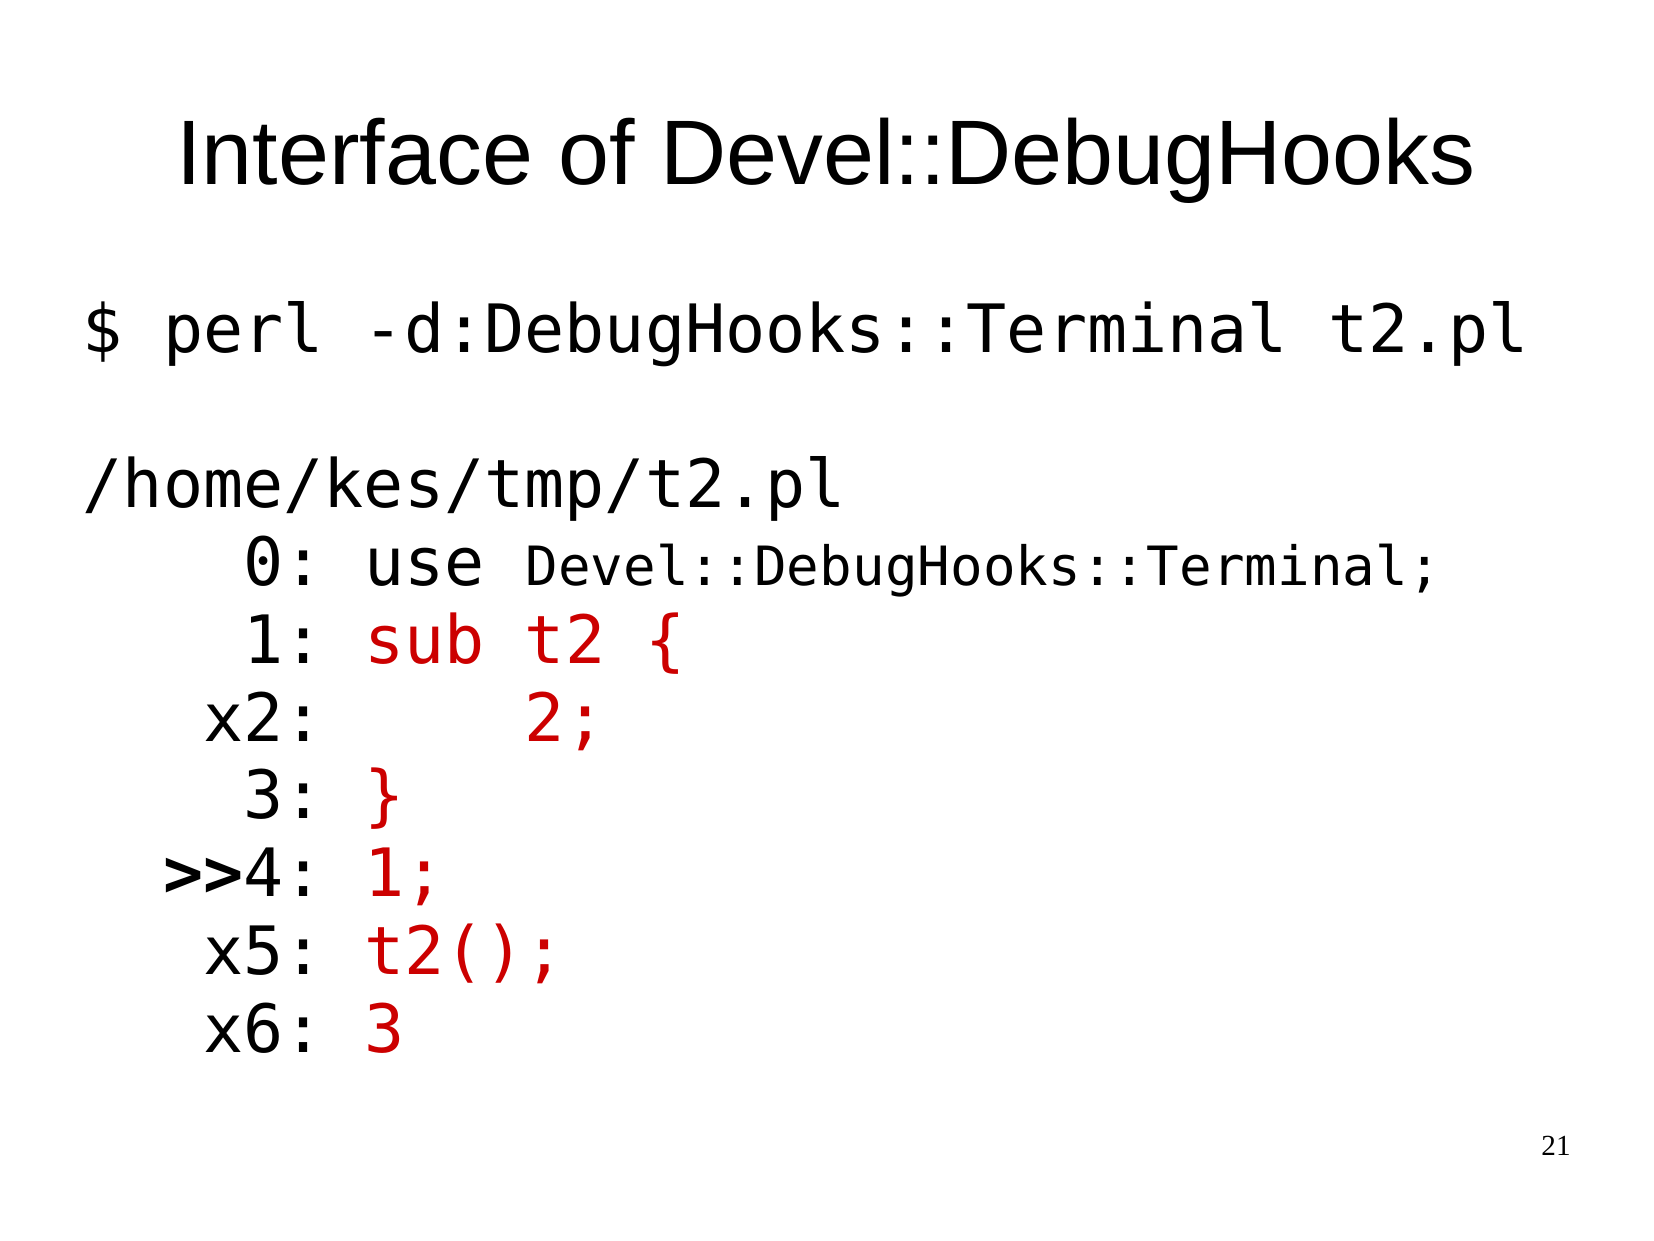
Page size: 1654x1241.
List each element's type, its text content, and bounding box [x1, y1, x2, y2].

title Interface of Devel::DebugHooks [82, 49, 1571, 257]
subtitle $ perl -d:DebugHooks::Terminal t2.pl /home/kes/tmp/t2.pl 0: use Devel::DebugHooks::Terminal; 1: sub t2 { x2: 2; 3: } >>4: 1; x5: t2(); x6: 3 [82, 290, 1571, 1158]
